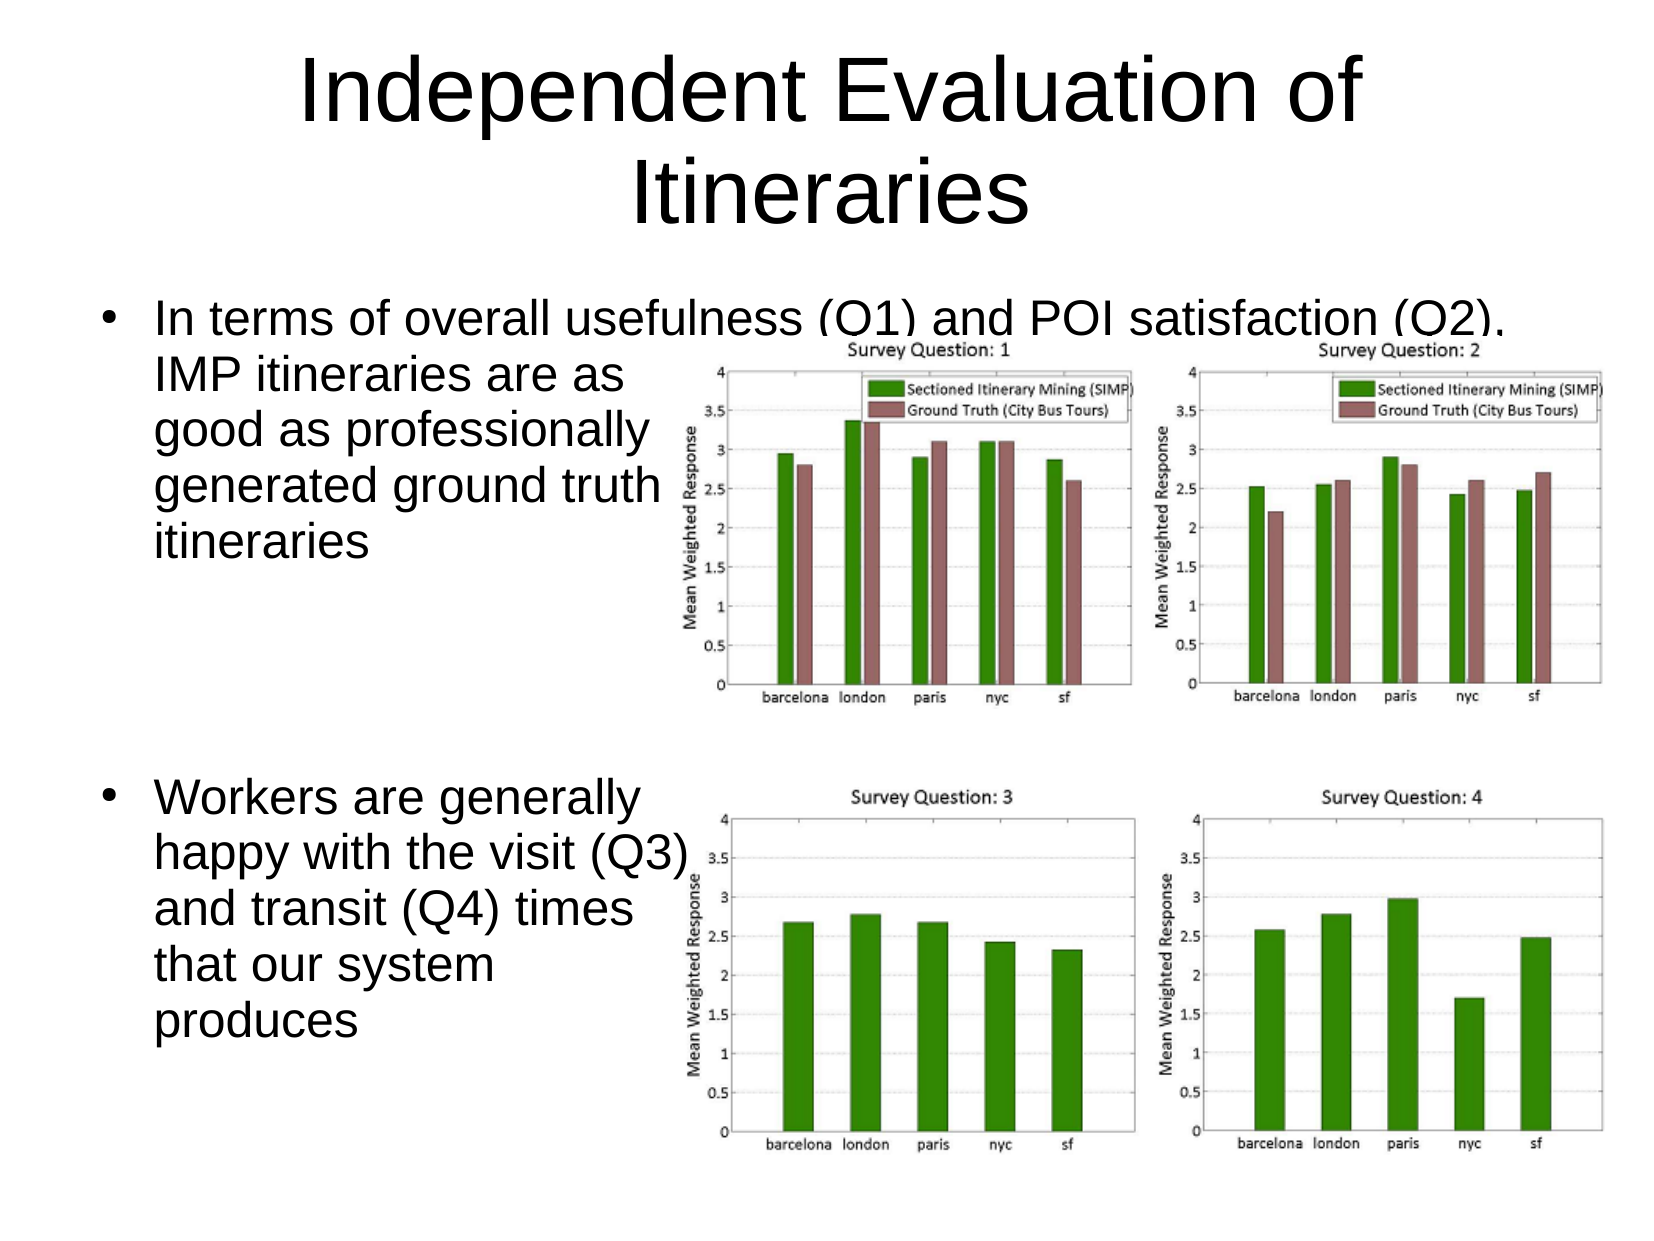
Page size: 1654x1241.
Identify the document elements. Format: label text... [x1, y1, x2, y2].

picture [675, 787, 1611, 1158]
title Independent Evaluation of Itineraries [86, 37, 1576, 245]
list In terms of overall usefulness (Q1) and POI satisfaction (Q2), IMP itineraries are as good as professionally generated ground truth itineraries Workers are generally happy with the visit (Q3) and transit (Q4) times that our system produces [82, 290, 1571, 1109]
picture [680, 336, 1606, 709]
